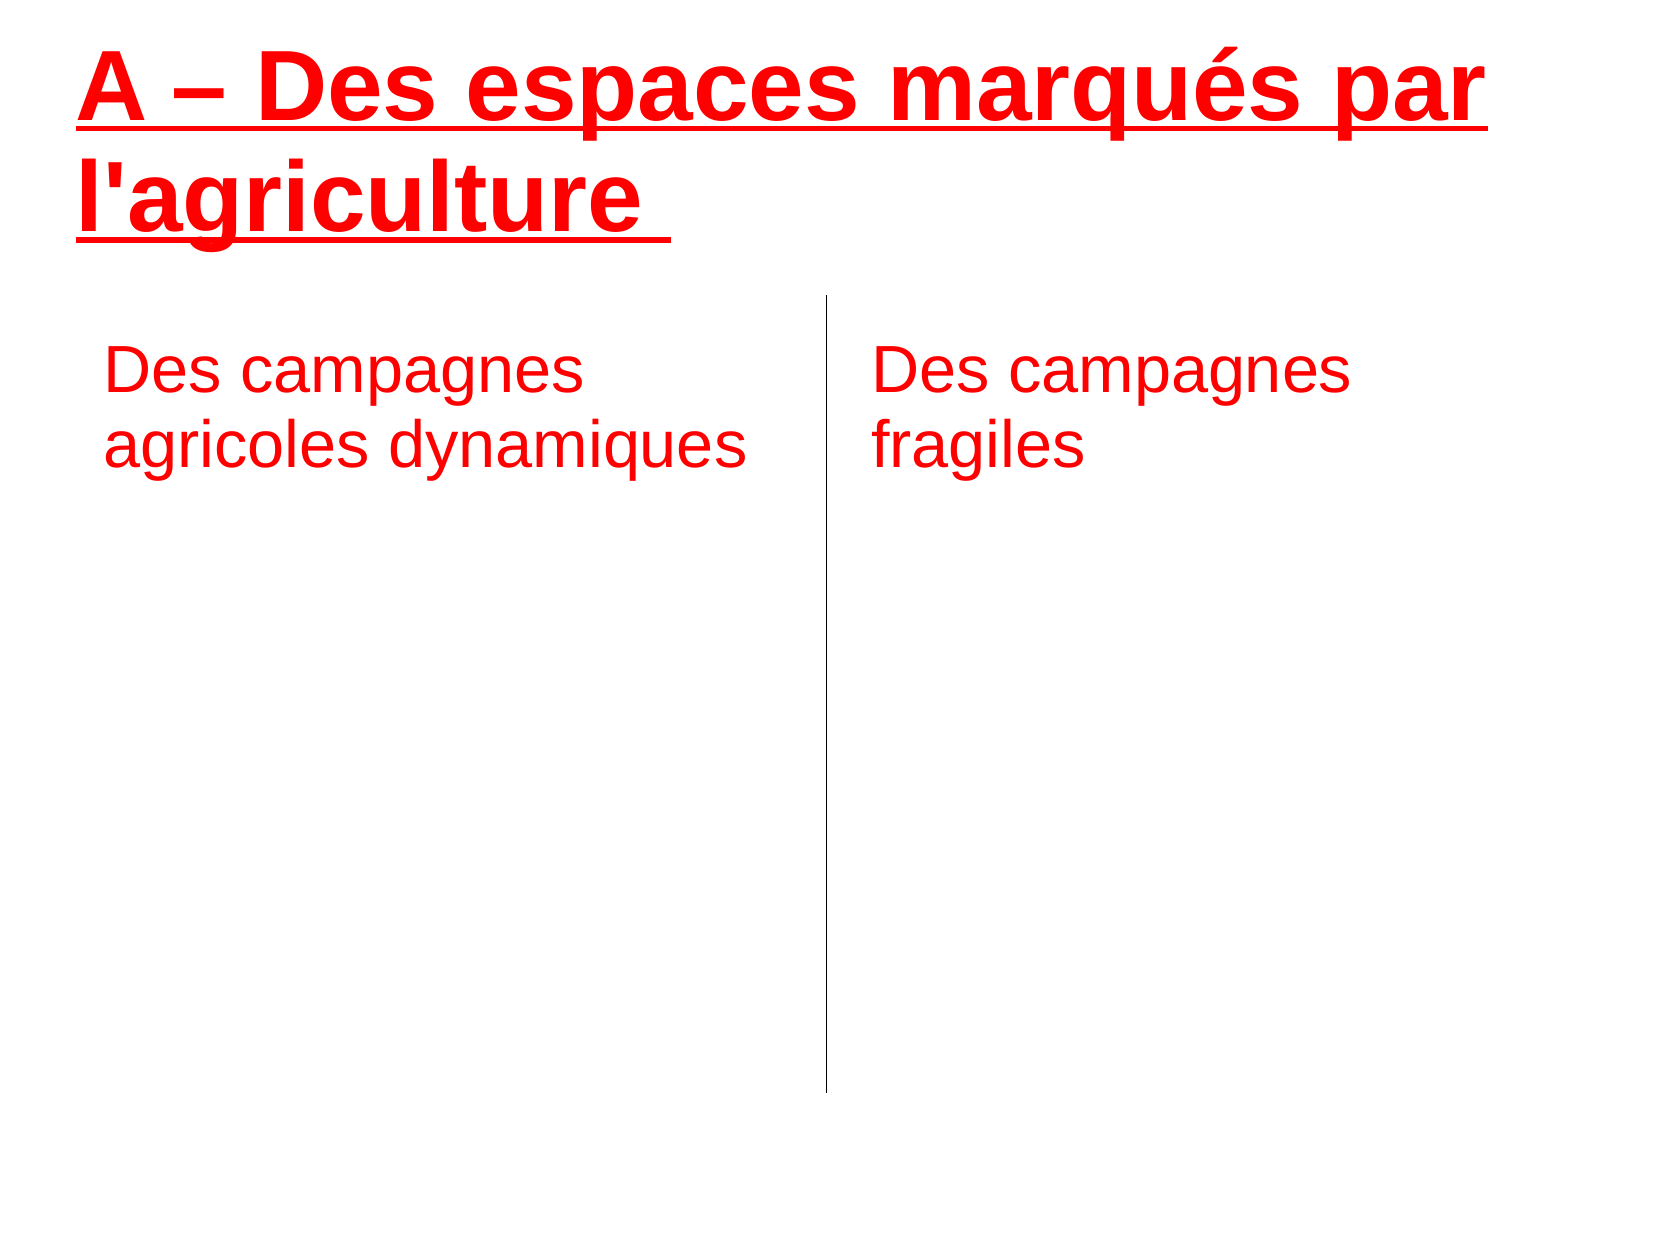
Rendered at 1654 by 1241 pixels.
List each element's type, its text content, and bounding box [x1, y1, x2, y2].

title A – Des espaces marqués par l'agriculture [75, 29, 1623, 254]
text_box Des campagnes fragiles [856, 324, 1565, 490]
text_box Des campagnes agricoles dynamiques [88, 324, 798, 490]
